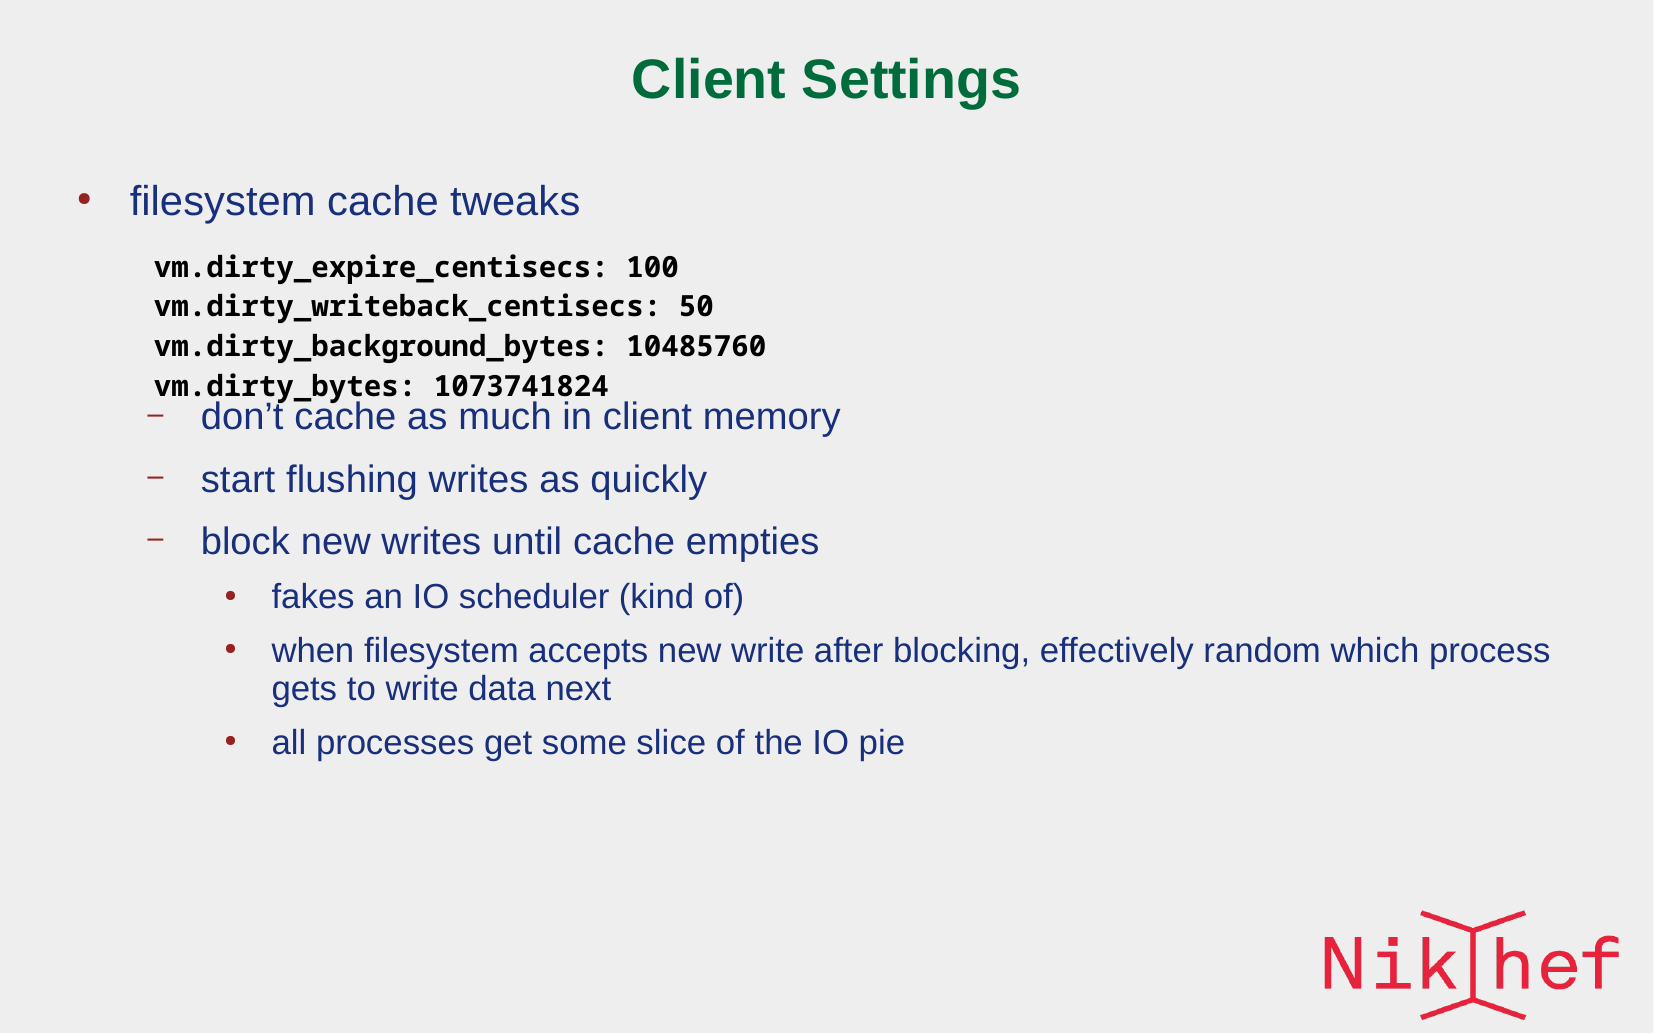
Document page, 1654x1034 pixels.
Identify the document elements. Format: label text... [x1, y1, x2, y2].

picture [1311, 905, 1630, 1024]
title Client Settings [59, 19, 1595, 138]
text_box vm.dirty_expire_centisecs: 100 vm.dirty_writeback_centisecs: 50 vm.dirty_background_bytes: 10485760 vm.dirty_bytes: 1073741824 [139, 238, 955, 401]
list filesystem cache tweaks don’t cache as much in client memory start flushing writes as quickly block new writes until cache empties fakes an IO scheduler (kind of) when filesystem accepts new write after blocking, effectively random which process gets to write data next all processes get some slice of the IO pie [59, 177, 1595, 906]
